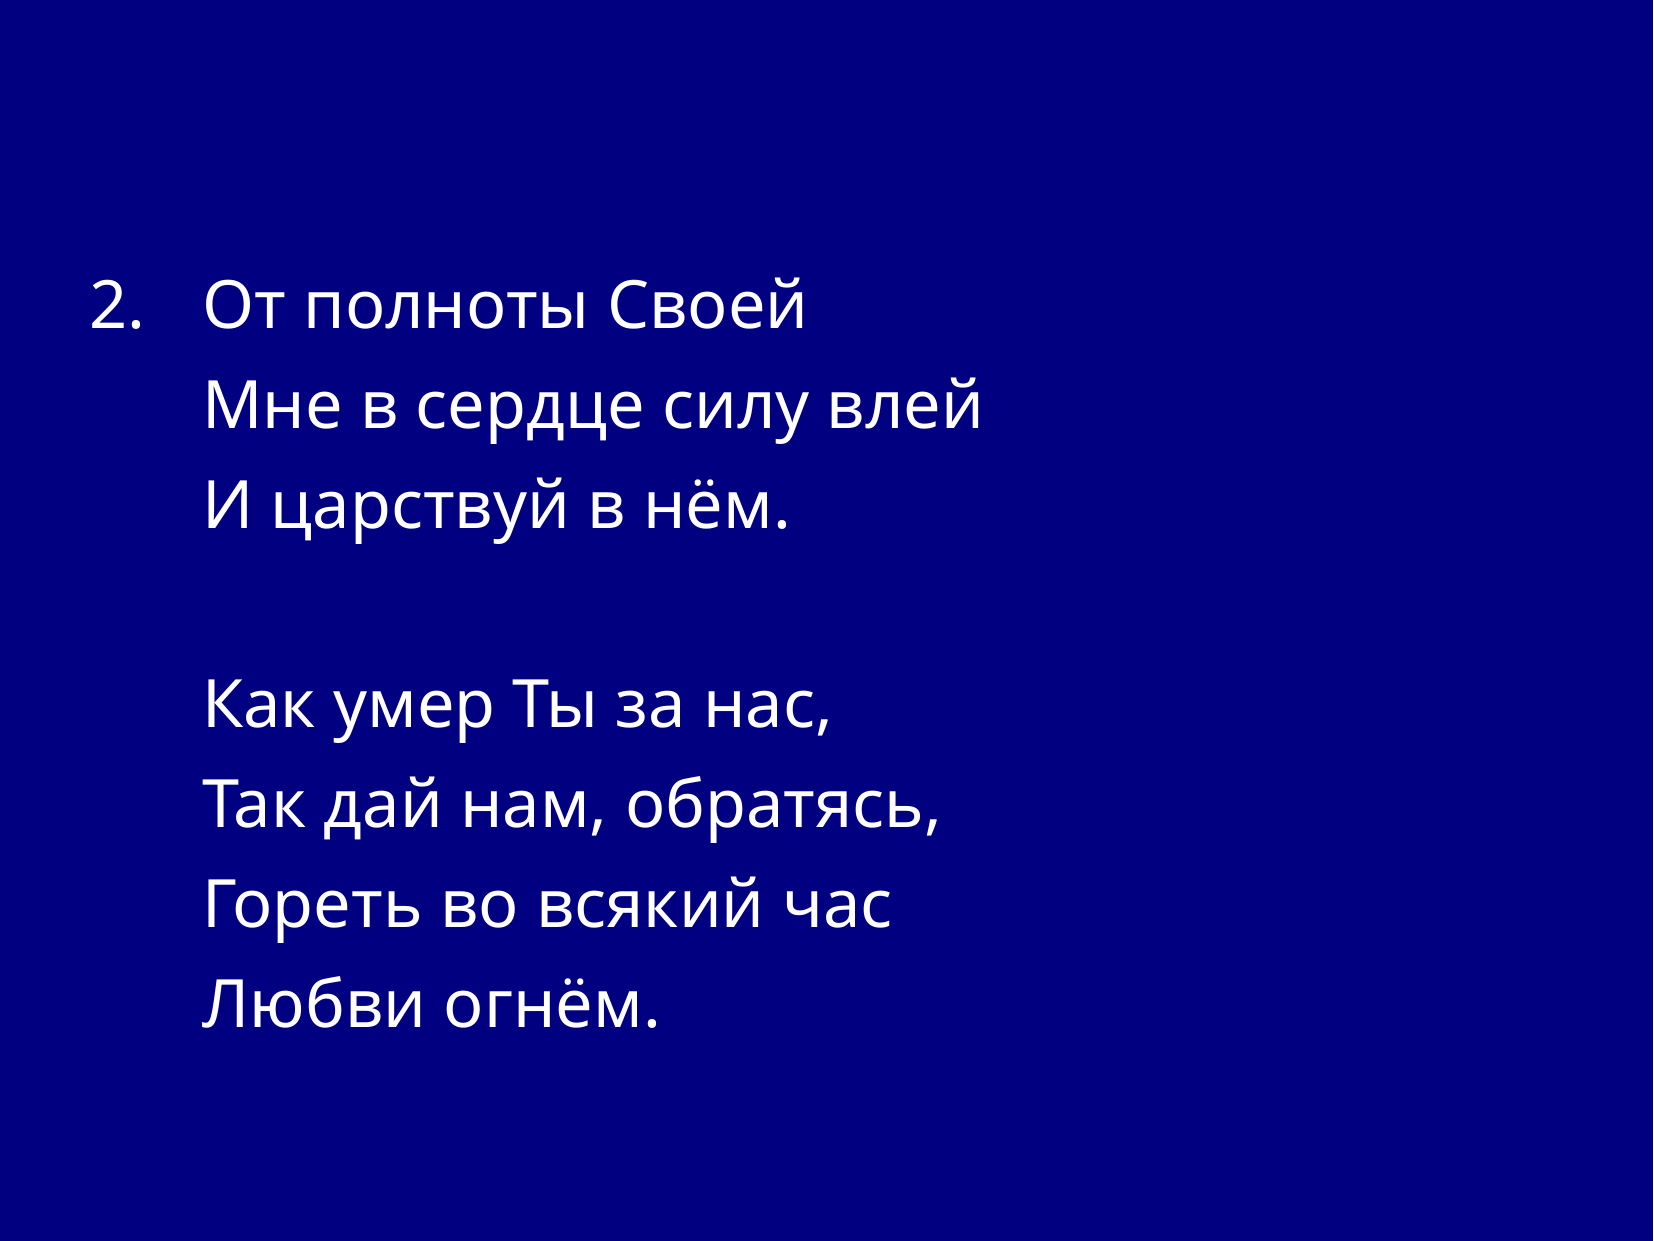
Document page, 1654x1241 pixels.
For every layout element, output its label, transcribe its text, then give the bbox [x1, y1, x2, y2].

text_box 2. От полноты Своей Мне в сердце силу влей И царствуй в нём. Как умер Ты за нас, Так дай нам, обратясь, Гореть во всякий час Любви огнём. [75, 150, 1576, 1163]
